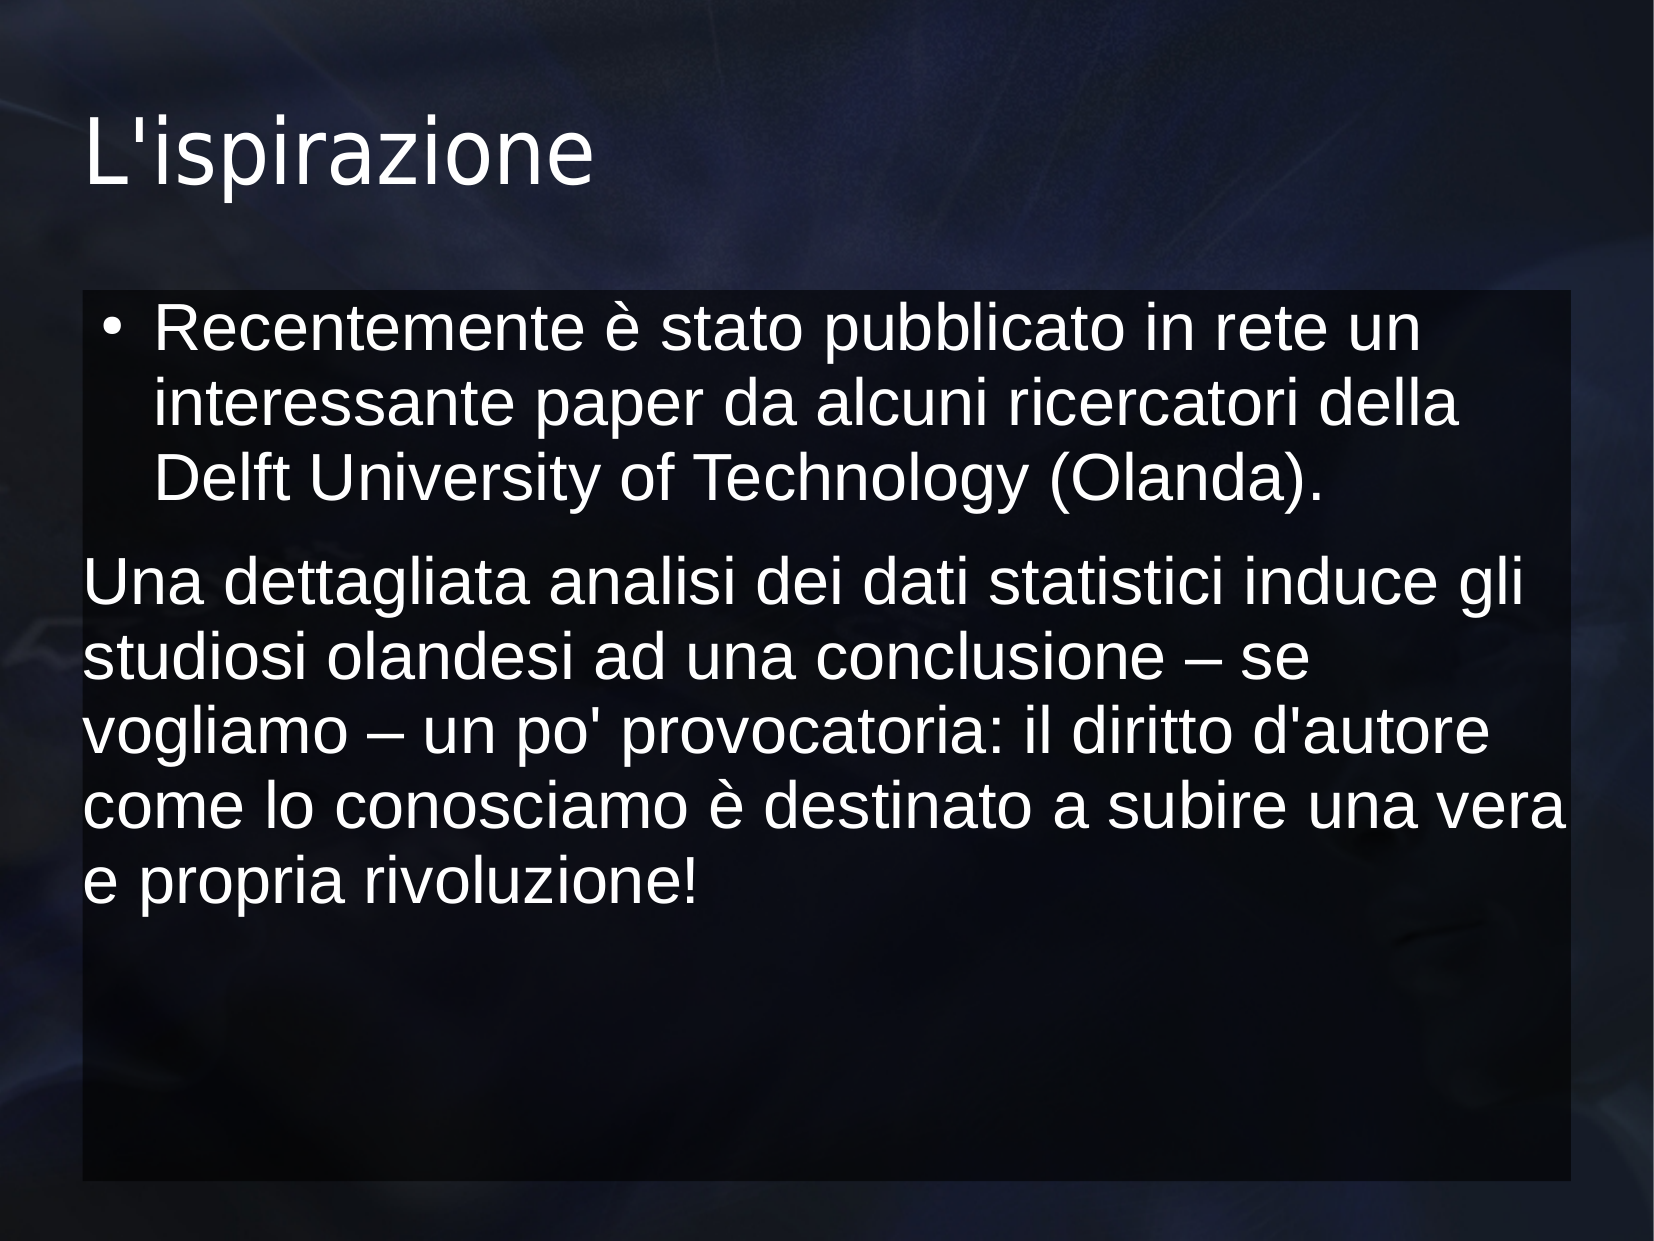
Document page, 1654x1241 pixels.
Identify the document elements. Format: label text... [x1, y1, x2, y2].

title L'ispirazione [82, 49, 1571, 257]
picture [0, 0, 1654, 1241]
list Recentemente è stato pubblicato in rete un interessante paper da alcuni ricercatori della Delft University of Technology (Olanda). Una dettagliata analisi dei dati statistici induce gli studiosi olandesi ad una conclusione – se vogliamo – un po' provocatoria: il diritto d'autore come lo conosciamo è destinato a subire una vera e propria rivoluzione! [82, 290, 1571, 1182]
